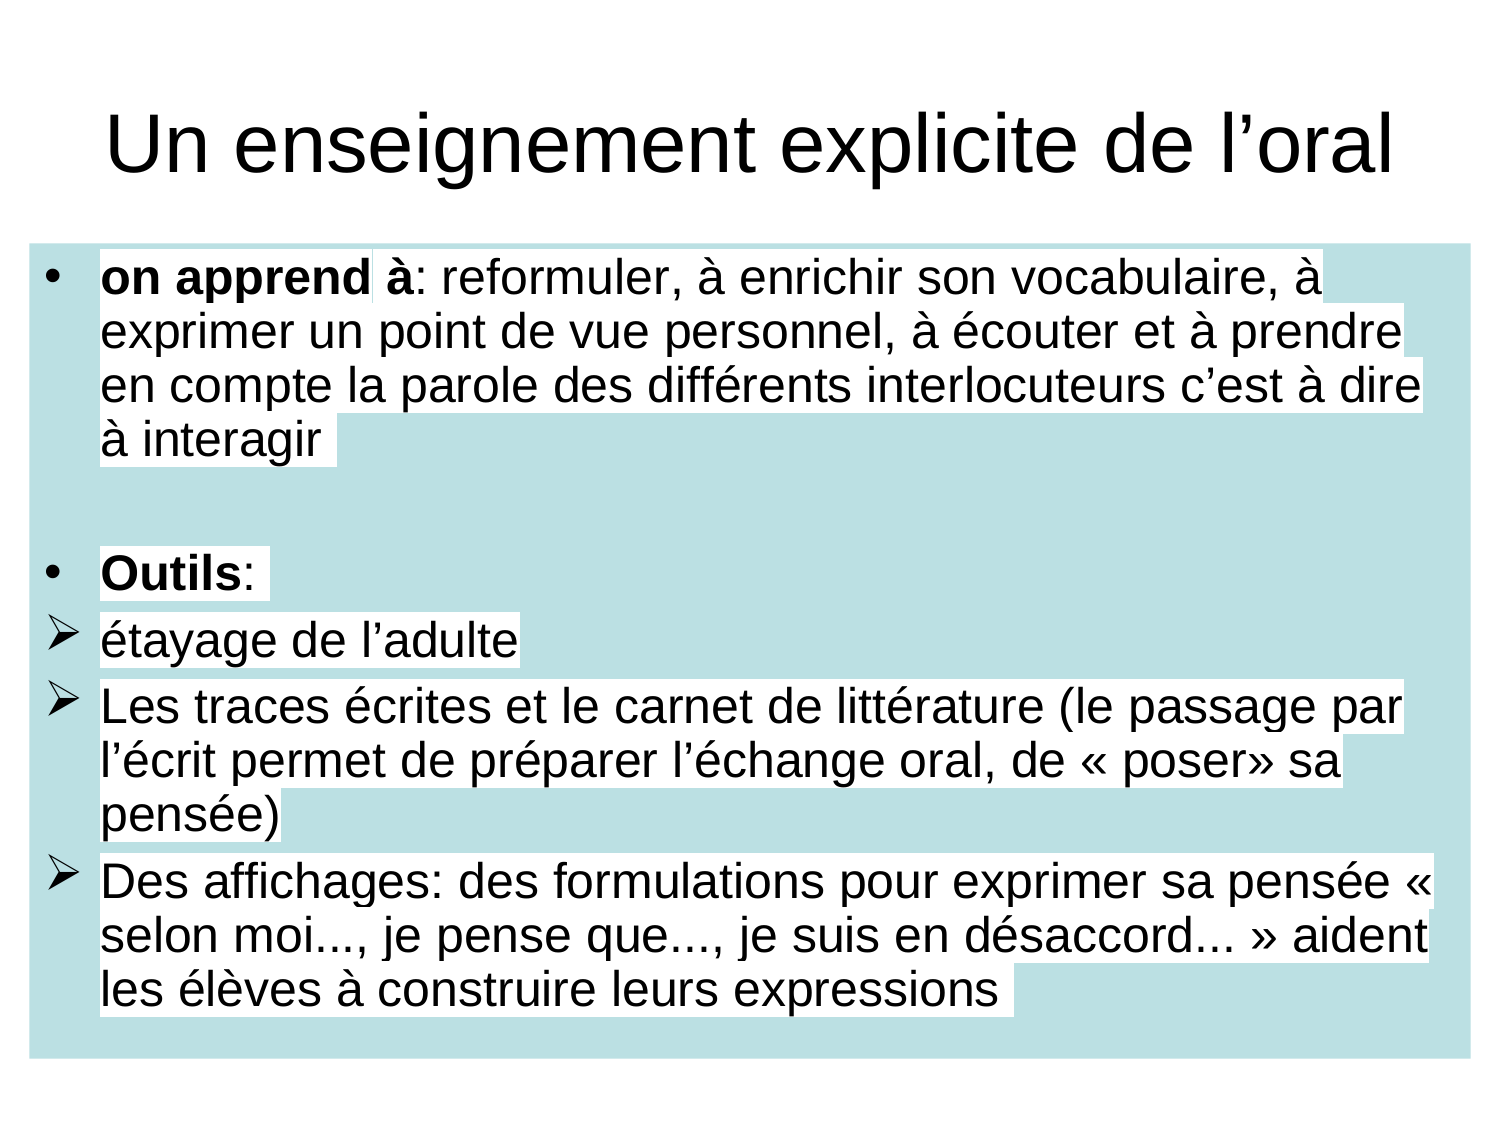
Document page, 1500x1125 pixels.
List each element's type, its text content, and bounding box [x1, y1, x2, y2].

title Un enseignement explicite de l’oral [75, 45, 1426, 233]
list on apprend à: reformuler, à enrichir son vocabulaire, à exprimer un point de vue personnel, à écouter et à prendre en compte la parole des différents interlocuteurs c’est à dire à interagir Outils: étayage de l’adulte Les traces écrites et le carnet de littérature (le passage par l’écrit permet de préparer l’échange oral, de « poser» sa pensée) Des affichages: des formulations pour exprimer sa pensée « selon moi..., je pense que..., je suis en désaccord... » aident les élèves à construire leurs expressions [29, 243, 1471, 1059]
